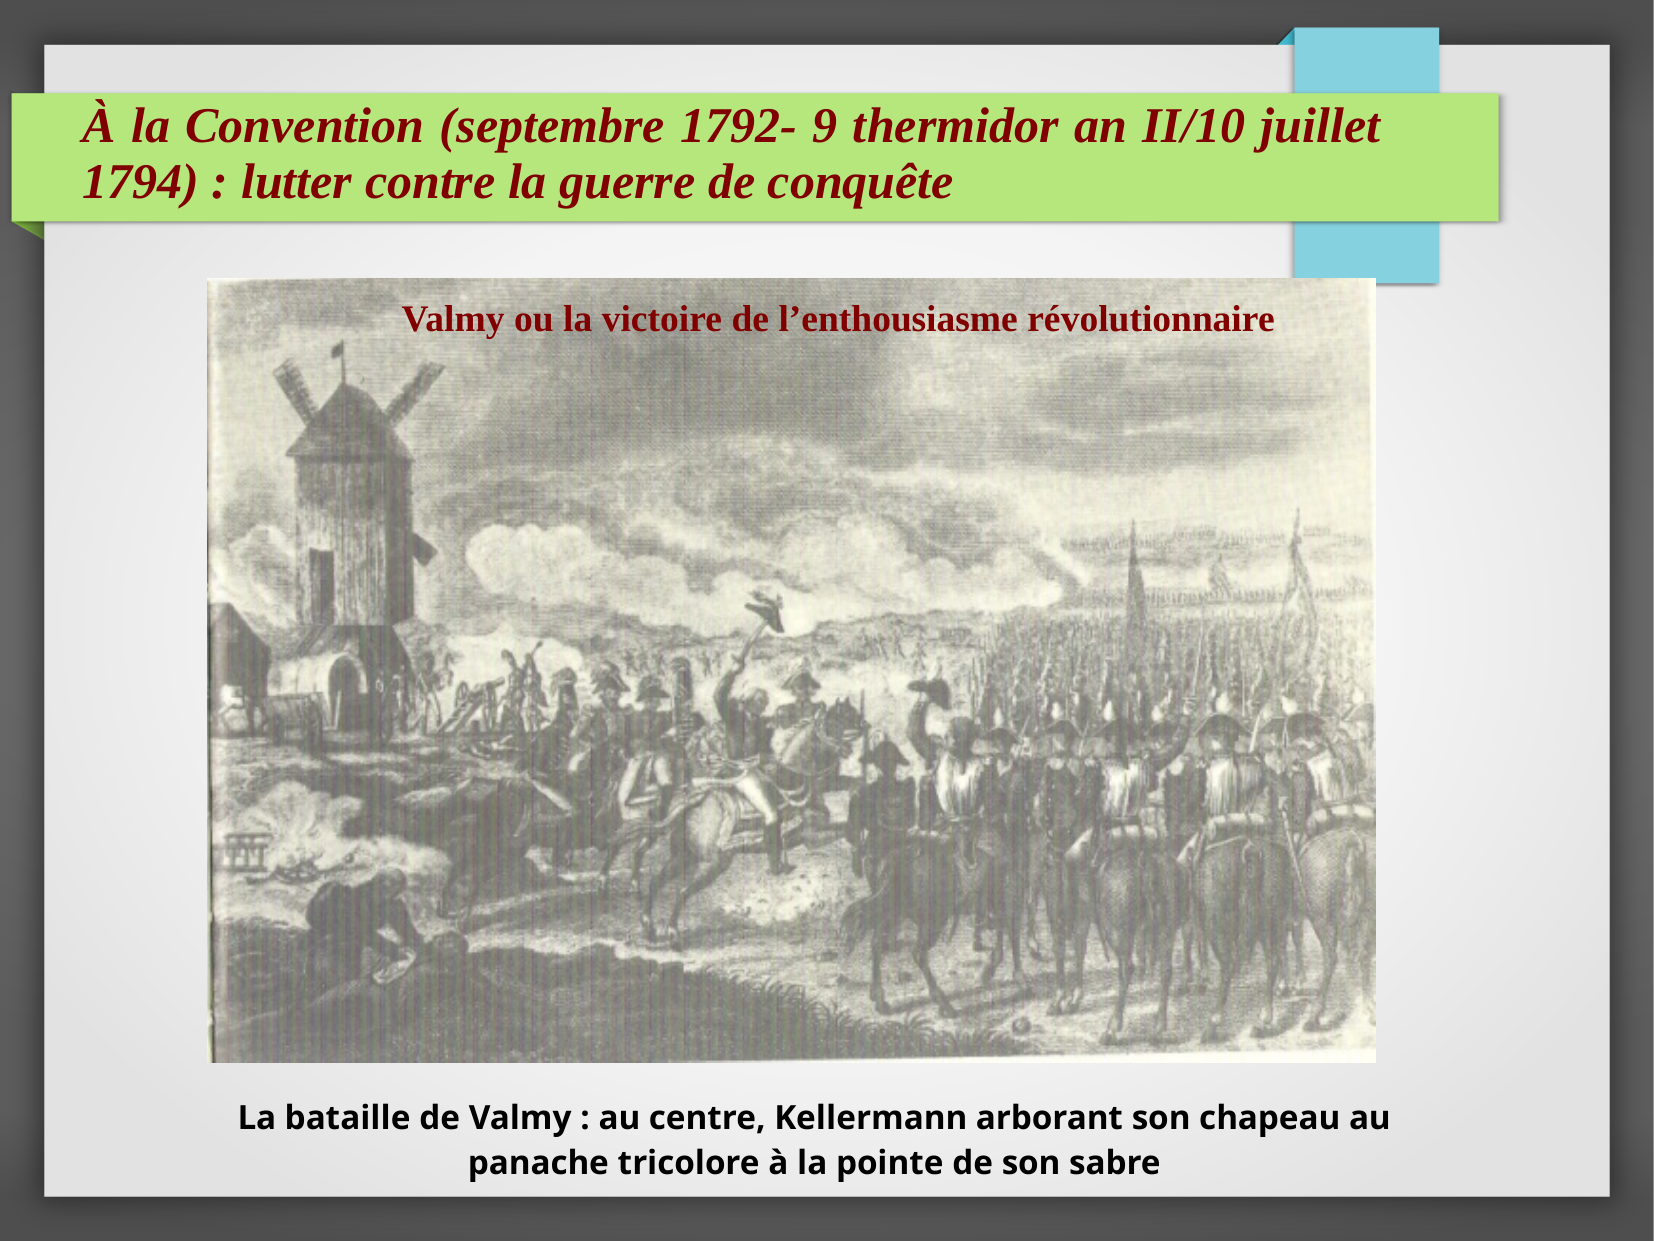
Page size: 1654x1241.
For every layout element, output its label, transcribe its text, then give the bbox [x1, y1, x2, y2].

text_box La bataille de Valmy : au centre, Kellermann arborant son chapeau au panache tricolore à la pointe de son sabre [165, 1086, 1465, 1179]
title À la Convention (septembre 1792- 9 thermidor an II/10 juillet 1794) : lutter contre la guerre de conquête [82, 94, 1382, 213]
text_box Valmy ou la victoire de l’enthousiasme révolutionnaire [354, 290, 1323, 348]
picture [0, 0, 1654, 1241]
